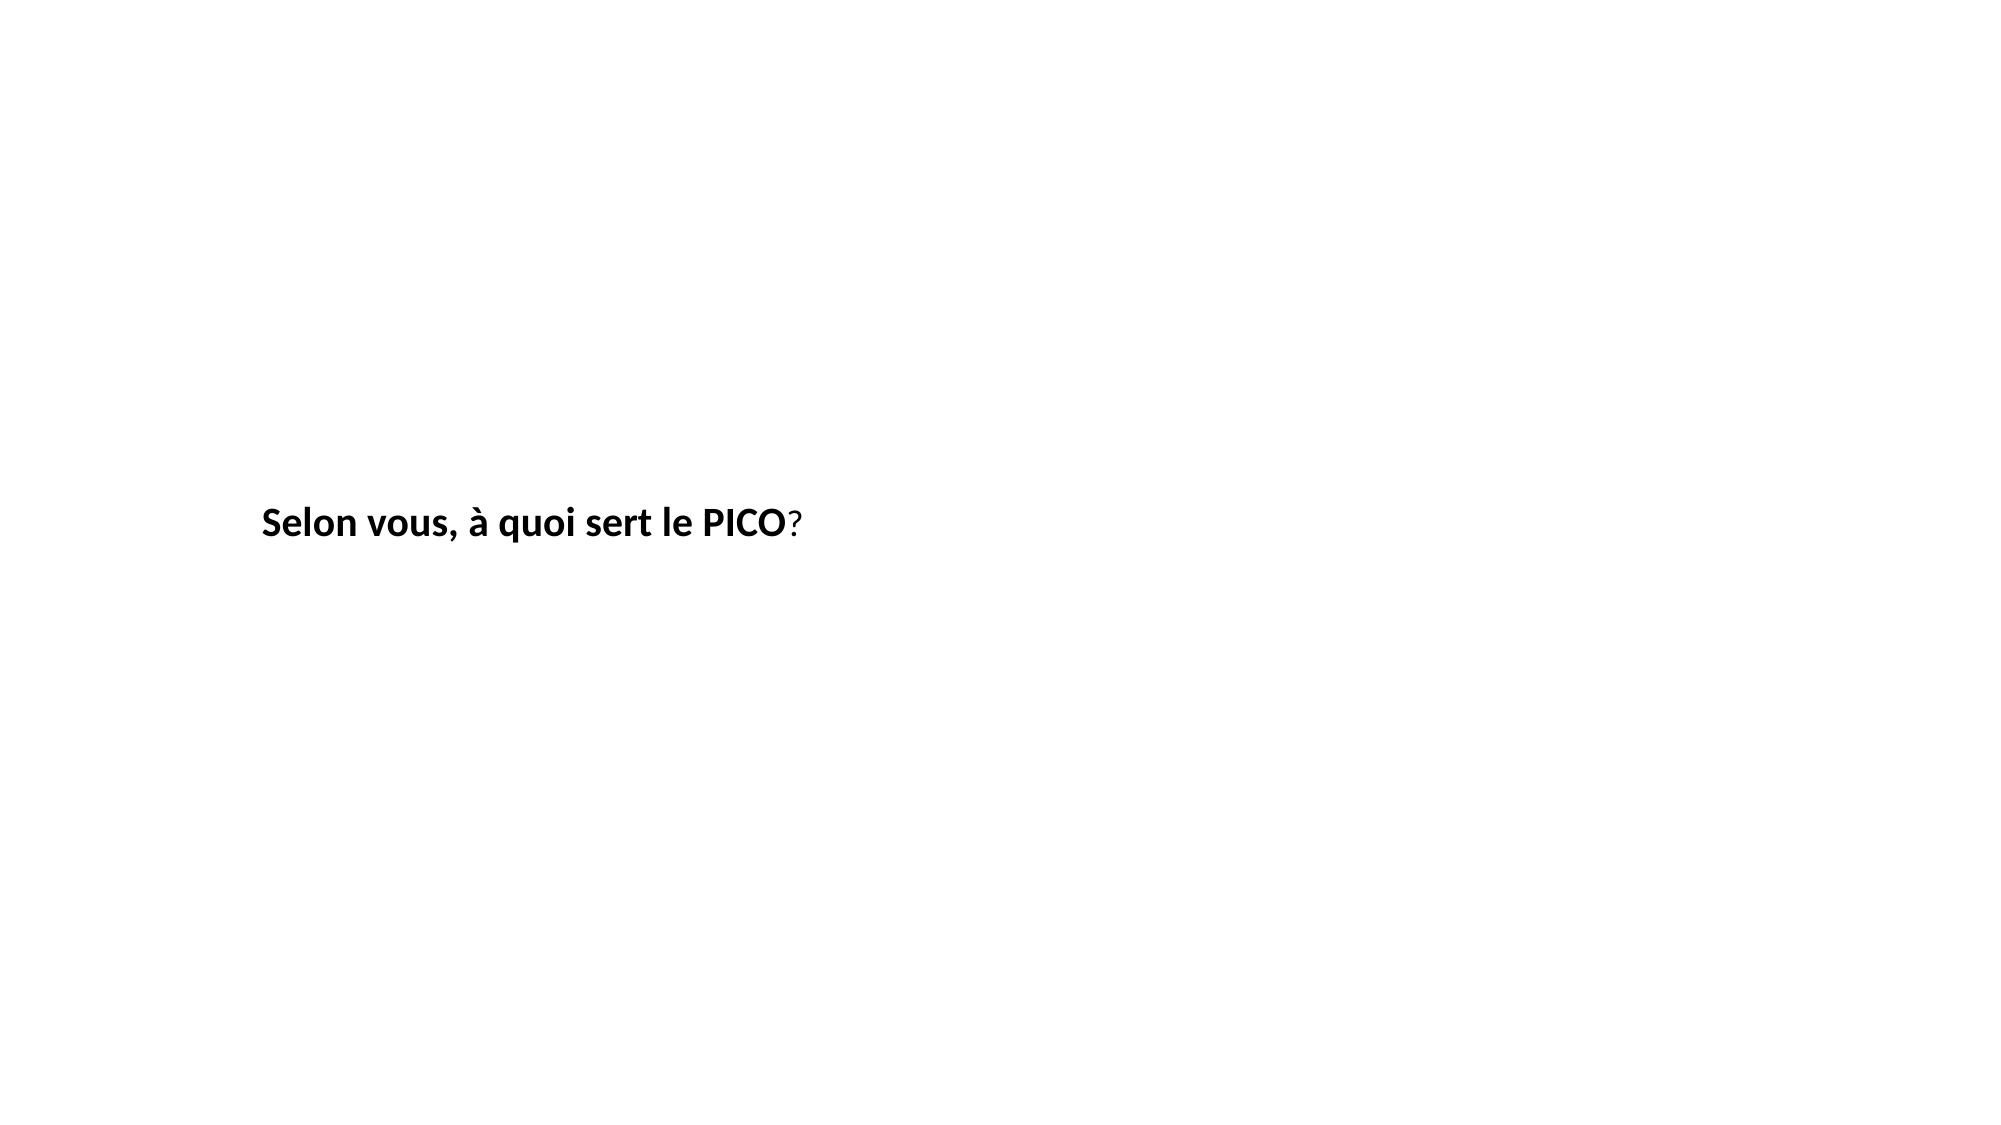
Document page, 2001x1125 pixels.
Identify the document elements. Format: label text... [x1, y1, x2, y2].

text_box Selon vous, à quoi sert le PICO? [97, 487, 1907, 597]
